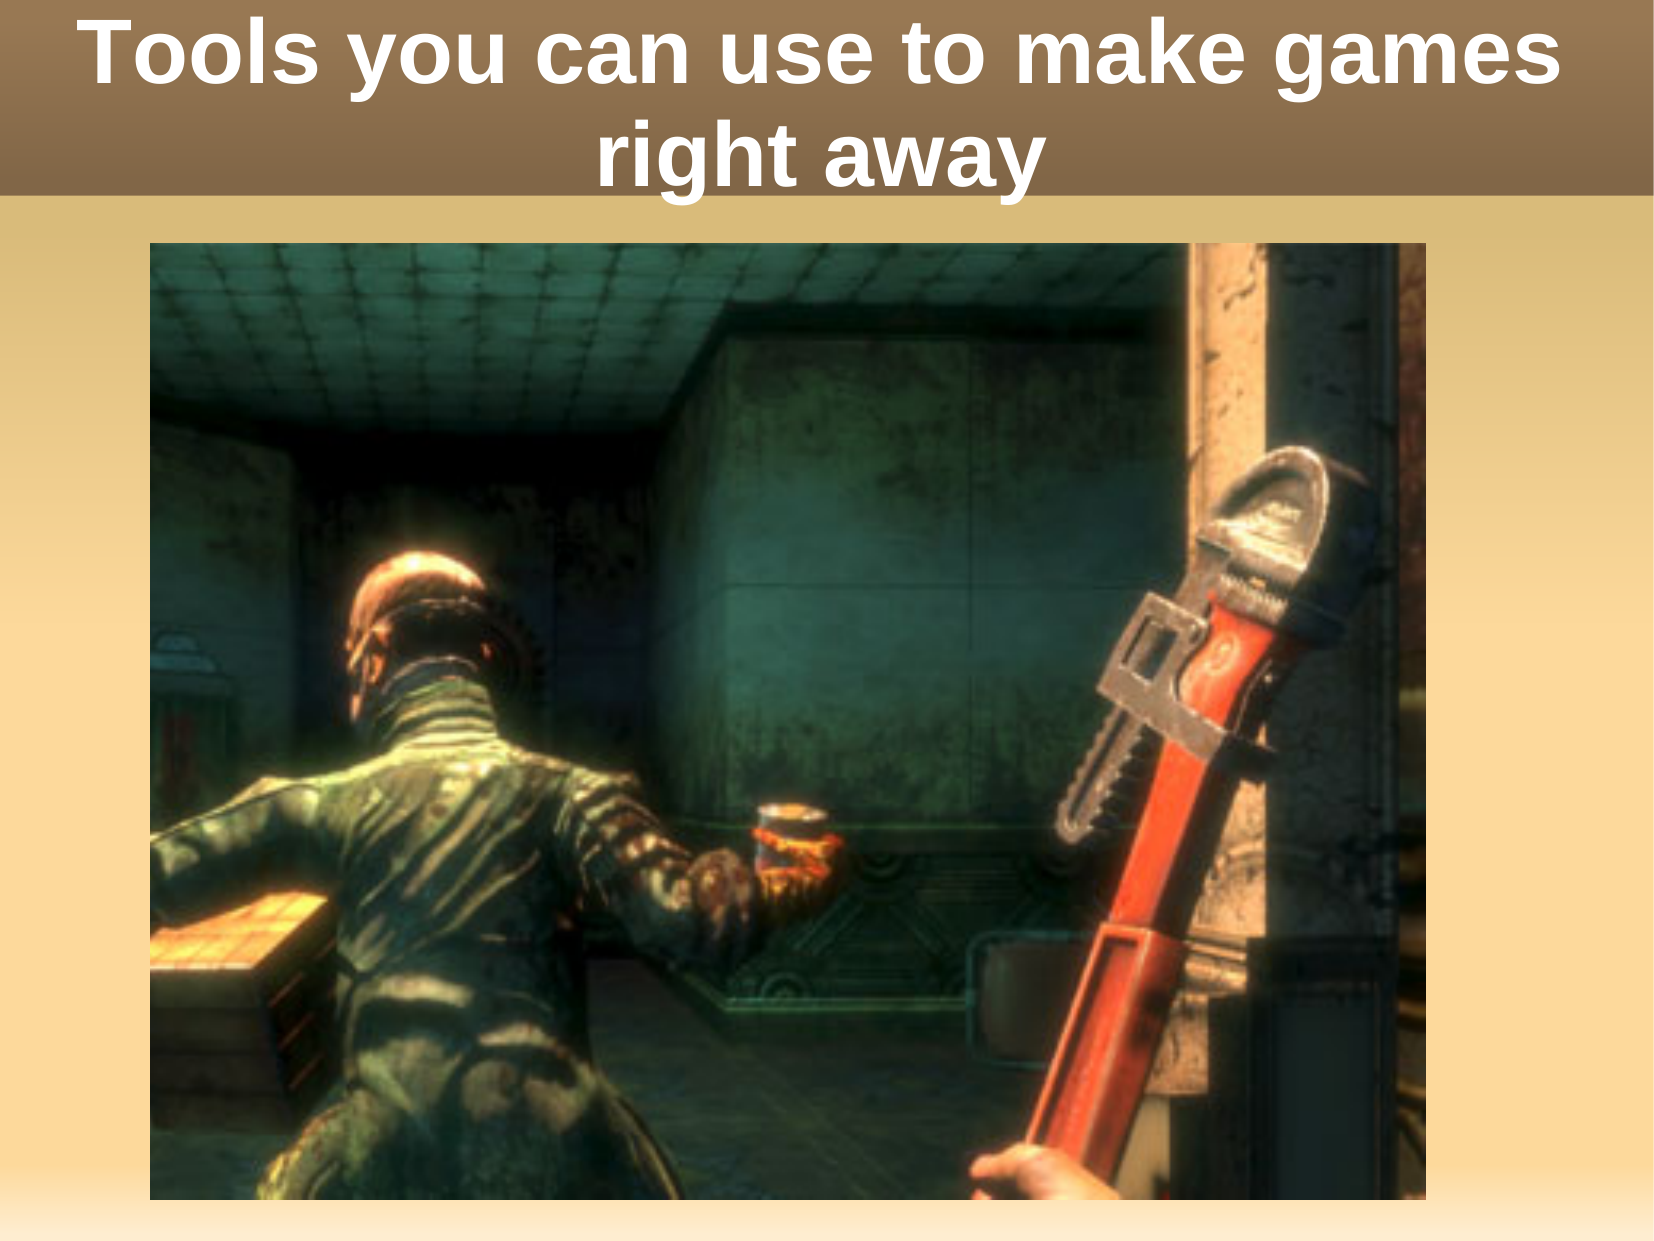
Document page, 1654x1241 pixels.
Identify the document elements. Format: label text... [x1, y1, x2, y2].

picture [0, 0, 1654, 1241]
title Tools you can use to make games right away [76, 0, 1565, 222]
